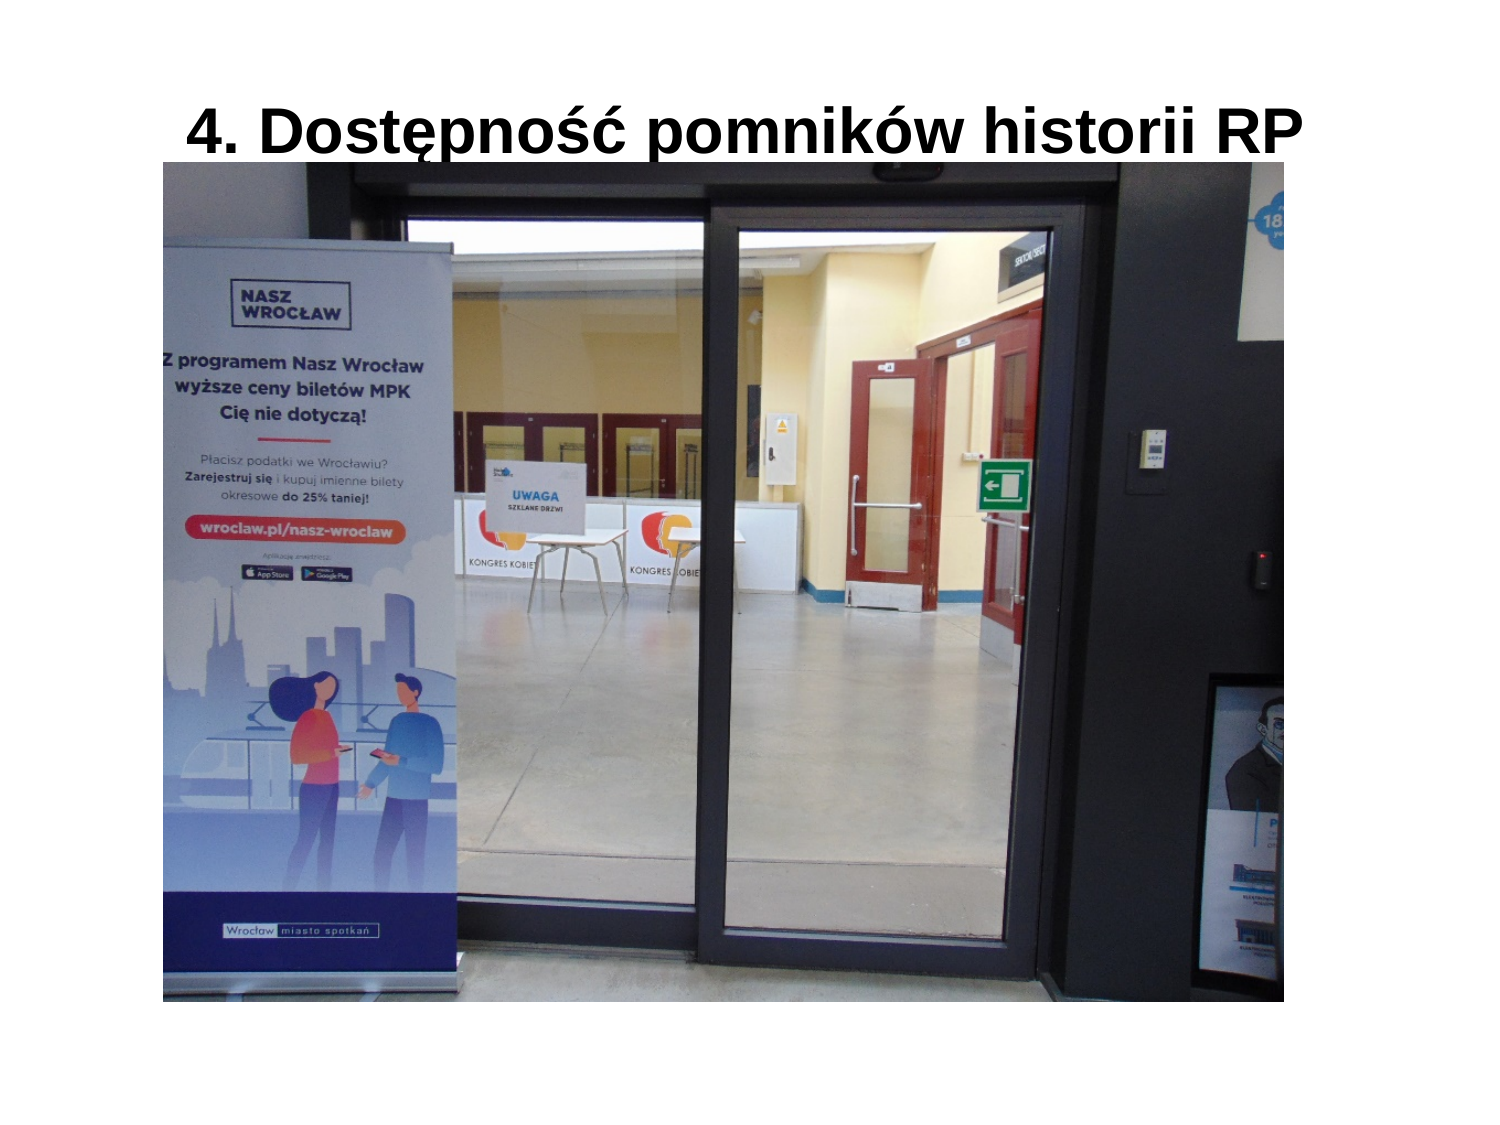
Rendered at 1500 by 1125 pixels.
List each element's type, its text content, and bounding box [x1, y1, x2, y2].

title 4. Dostępność pomników historii RP [70, 81, 1421, 119]
picture [163, 162, 1284, 1002]
